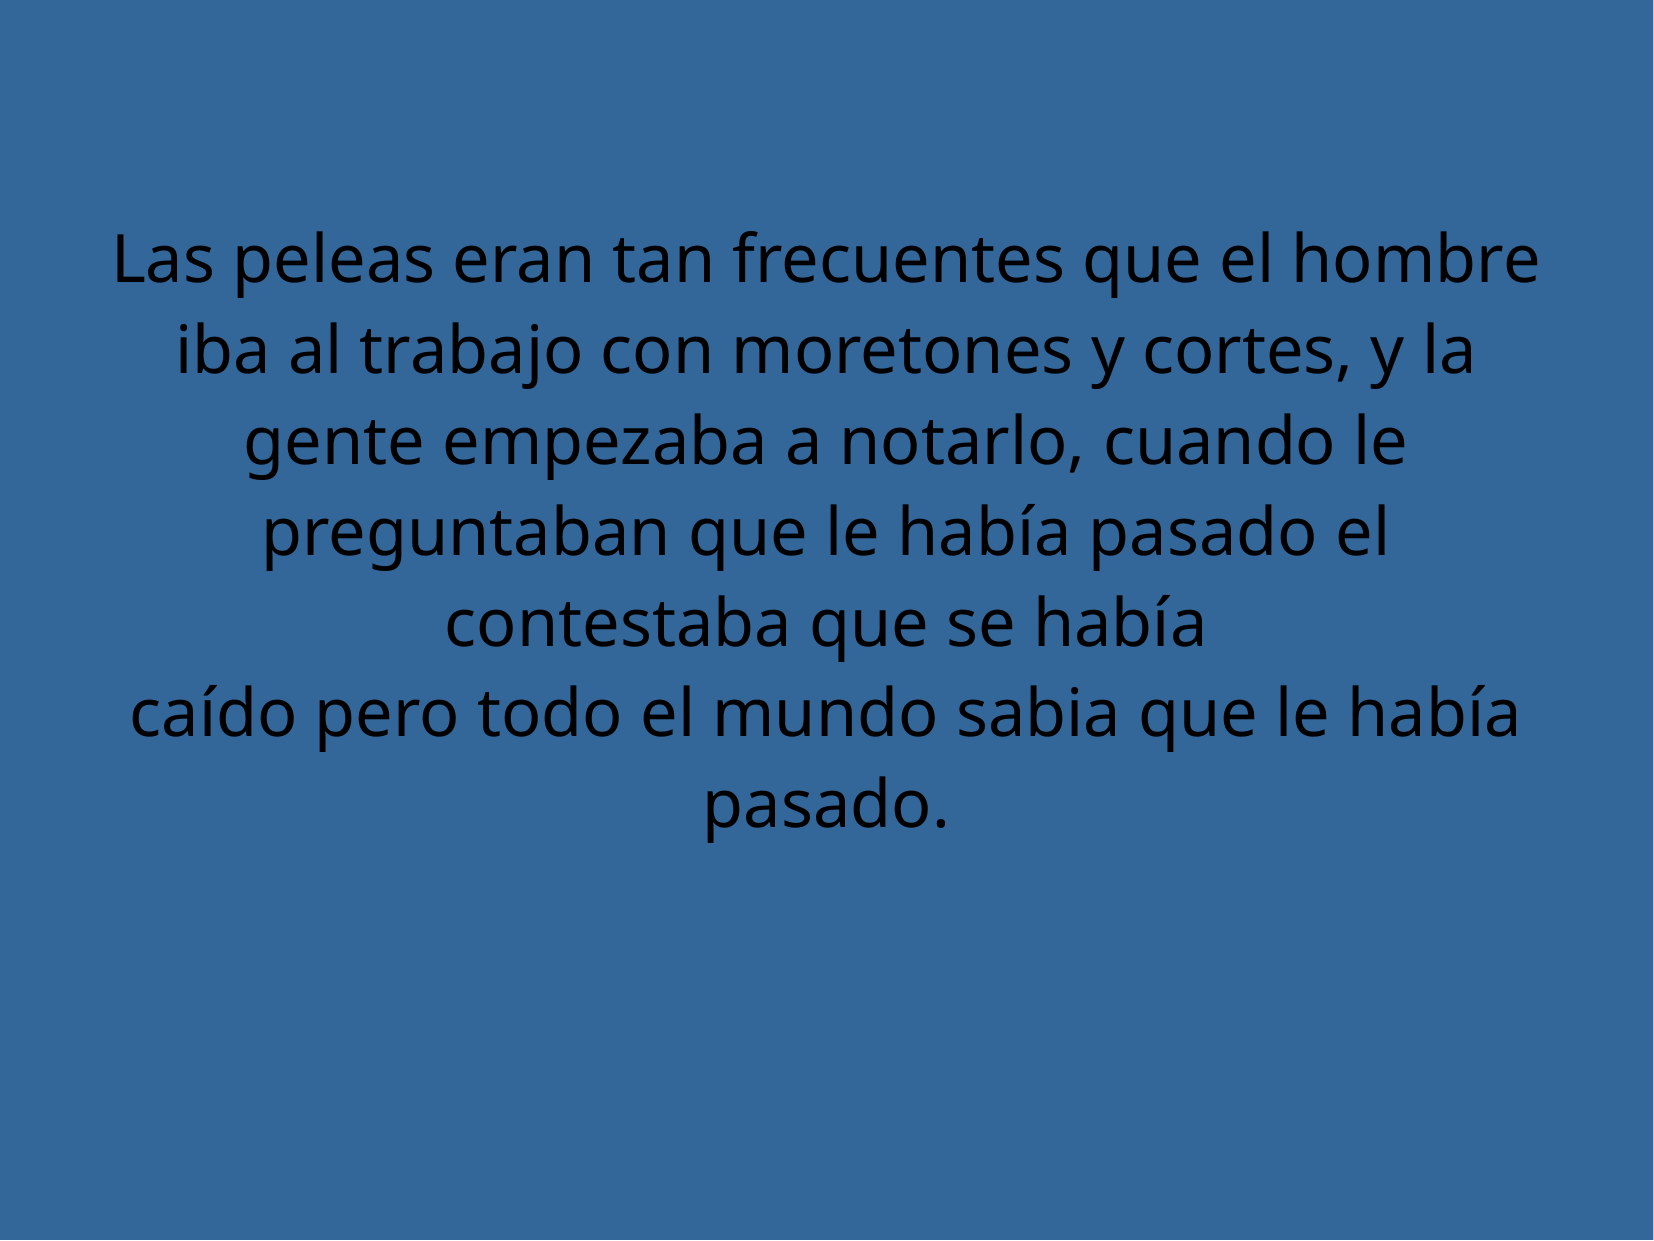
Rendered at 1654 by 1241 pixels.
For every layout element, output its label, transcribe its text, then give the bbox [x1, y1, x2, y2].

subtitle Las peleas eran tan frecuentes que el hombre iba al trabajo con moretones y cortes, y la gente empezaba a notarlo, cuando le preguntaban que le había pasado el contestaba que se había caído pero todo el mundo sabia que le había pasado. [82, 49, 1571, 1010]
